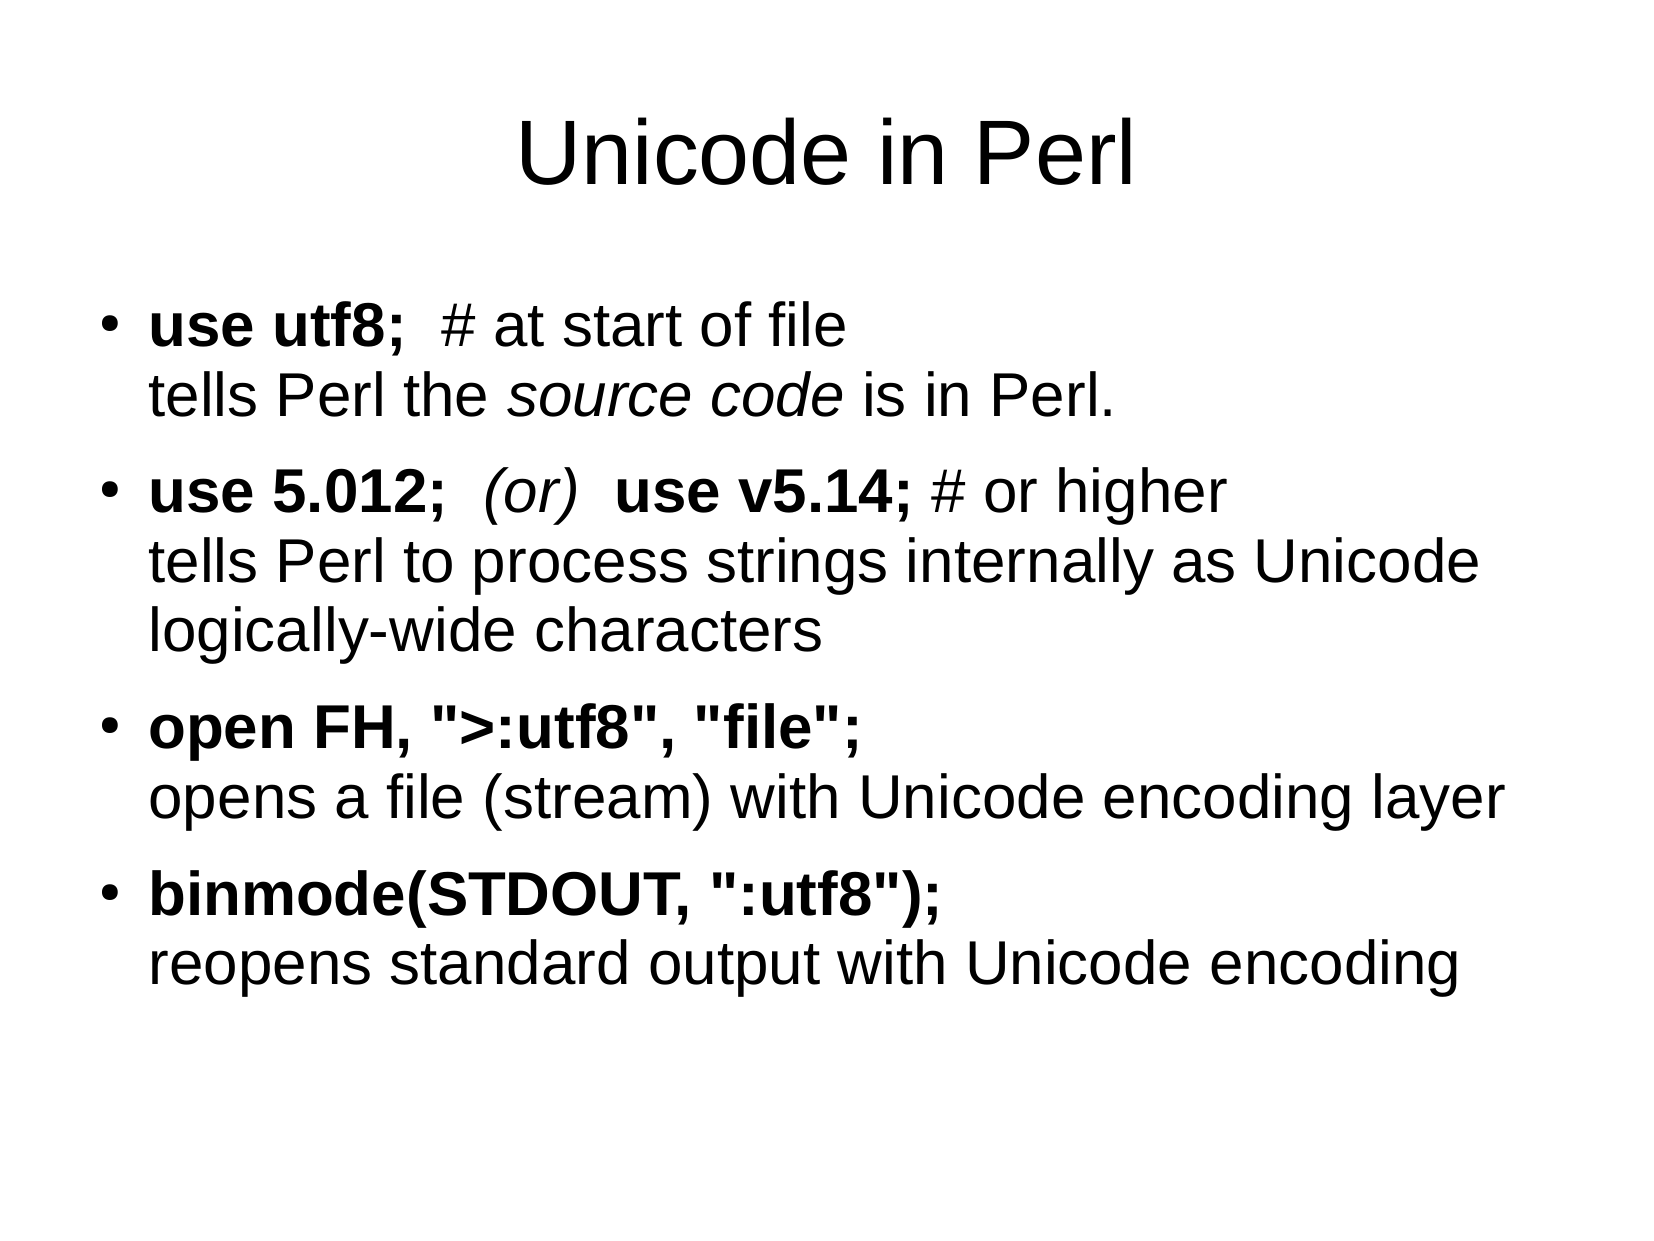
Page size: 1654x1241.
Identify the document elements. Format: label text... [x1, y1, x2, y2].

list use utf8; # at start of file tells Perl the source code is in Perl. use 5.012; (or) use v5.14; # or higher tells Perl to process strings internally as Unicode logically-wide characters open FH, ">:utf8", "file"; opens a file (stream) with Unicode encoding layer binmode(STDOUT, ":utf8"); reopens standard output with Unicode encoding [82, 290, 1571, 1010]
title Unicode in Perl [82, 49, 1571, 257]
